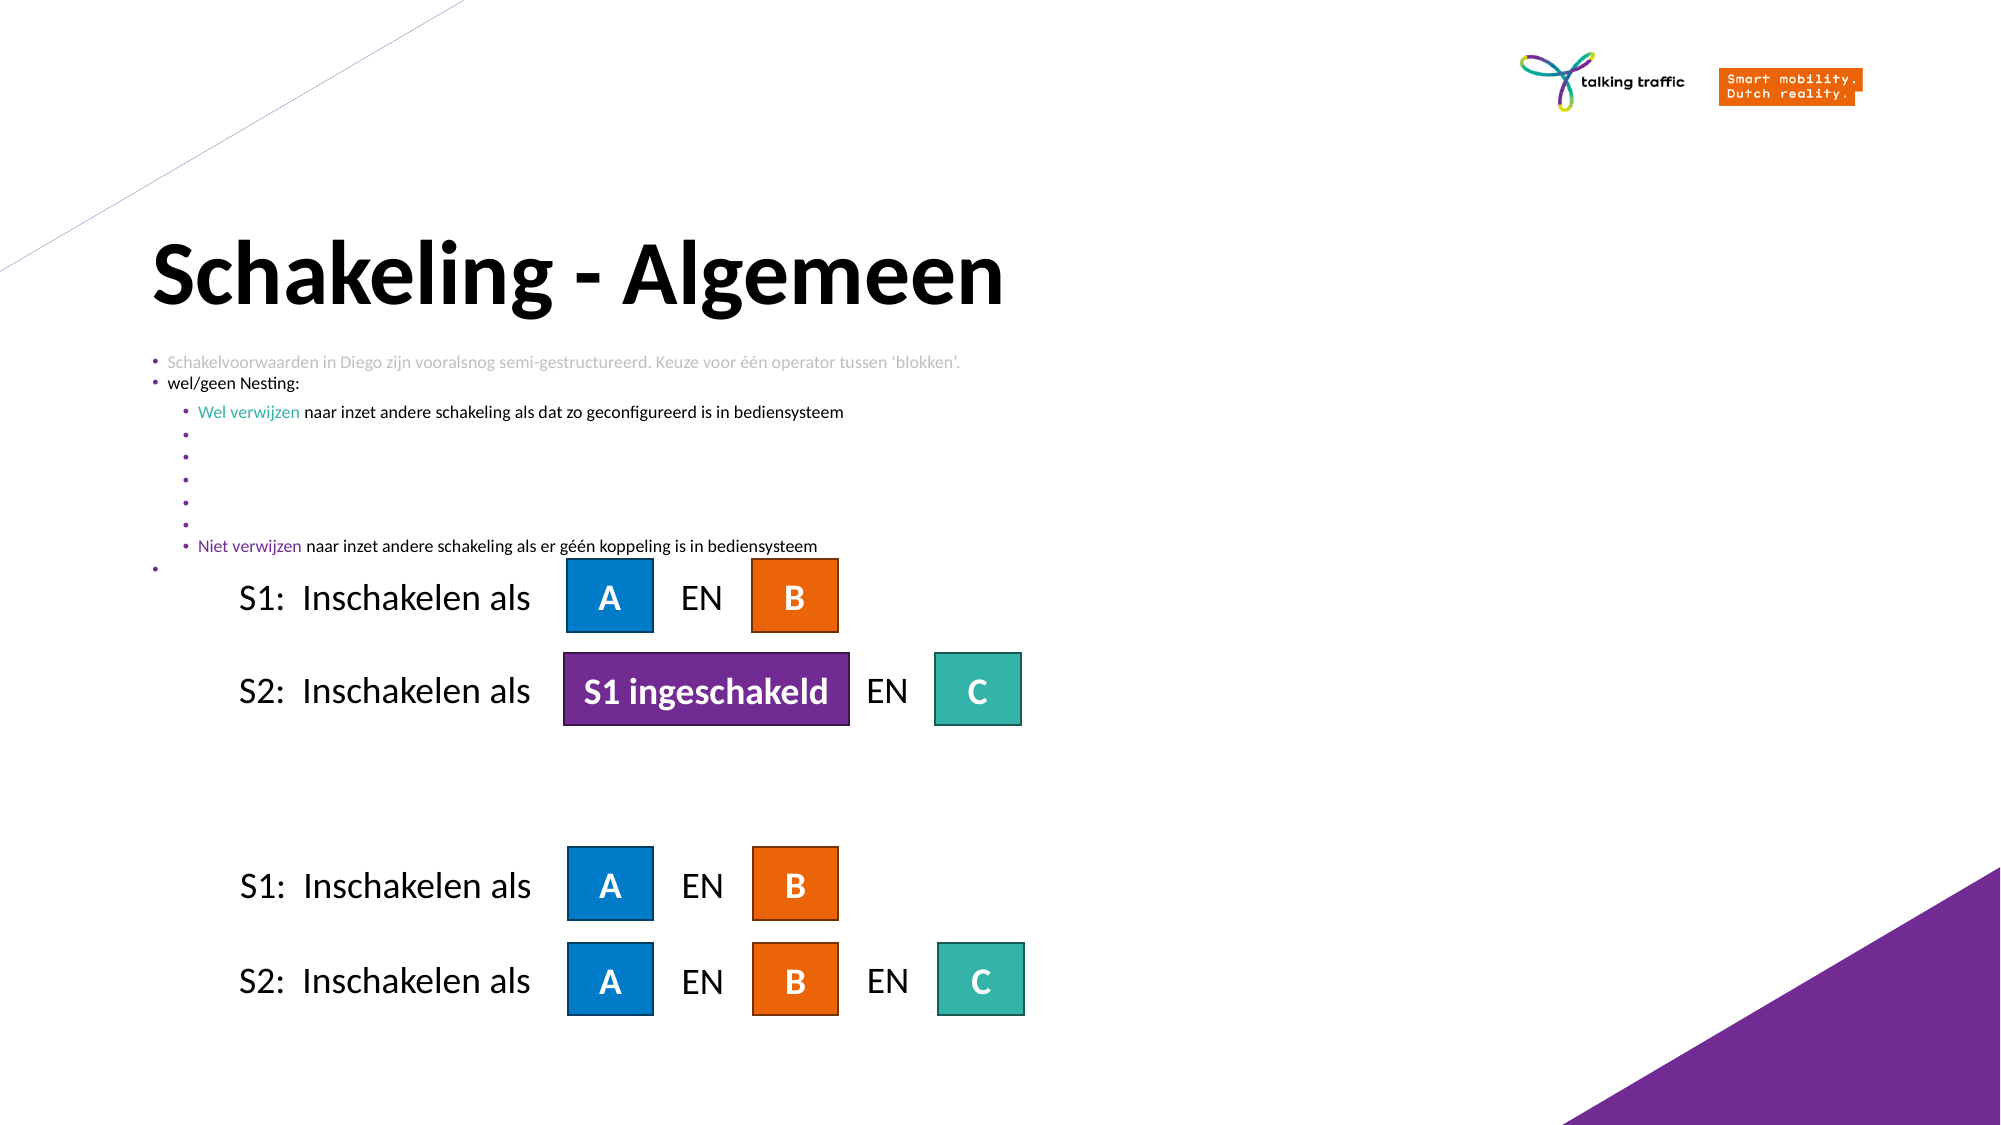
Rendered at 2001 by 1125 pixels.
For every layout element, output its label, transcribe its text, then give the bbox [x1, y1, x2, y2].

text_box S2: Inschakelen als [224, 658, 567, 720]
text_box B [752, 559, 838, 632]
text_box EN [665, 565, 740, 626]
text_box A [568, 943, 653, 1015]
text_box EN [666, 853, 740, 914]
text_box EN [666, 949, 740, 1010]
text_box A [567, 559, 653, 632]
text_box C [938, 943, 1024, 1015]
text_box A [568, 847, 653, 920]
text_box EN [851, 658, 925, 720]
text_box 39 [1412, 1042, 1863, 1103]
title Schakeling - Algemeen [137, 165, 1863, 332]
text_box S2: Inschakelen als [224, 948, 567, 1010]
text_box B [753, 943, 838, 1015]
text_box EN [851, 949, 925, 1010]
text_box S1: Inschakelen als [224, 853, 568, 914]
text_box S1 ingeschakeld [564, 653, 849, 725]
text_box C [935, 653, 1021, 725]
text_box B [753, 847, 838, 920]
list Schakelvoorwaarden in Diego zijn vooralsnog semi-gestructureerd. Keuze voor één operator tussen ‘blokken’. wel/geen Nesting: Wel verwijzen naar inzet andere schakeling als dat zo geconfigureerd is in bediensysteem Niet verwijzen naar inzet andere schakeling als er géén koppeling is in bediensysteem [137, 354, 1863, 566]
text_box S1: Inschakelen als [224, 565, 567, 626]
